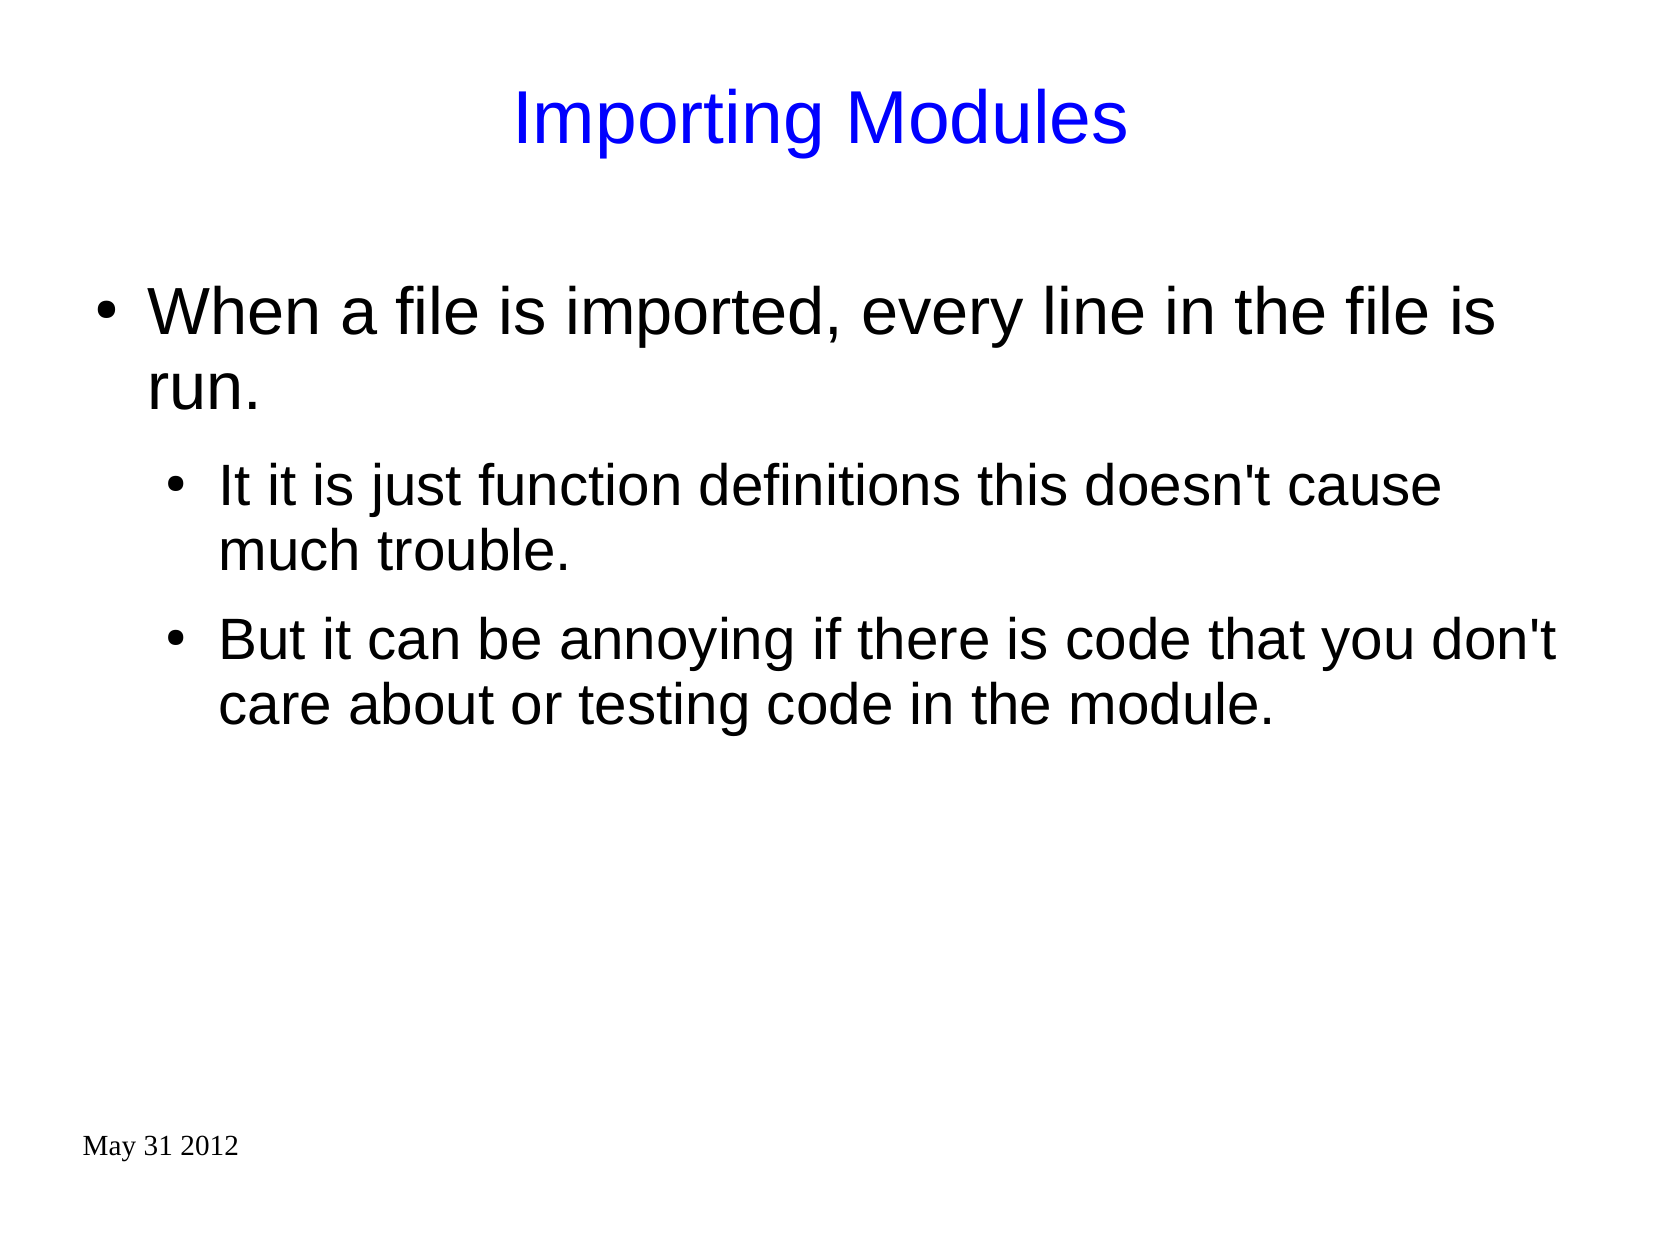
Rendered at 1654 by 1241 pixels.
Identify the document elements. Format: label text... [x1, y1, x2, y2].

title Importing Modules [76, 58, 1565, 178]
list When a file is imported, every line in the file is run. It it is just function definitions this doesn't cause much trouble. But it can be annoying if there is code that you don't care about or testing code in the module. [76, 274, 1565, 1093]
